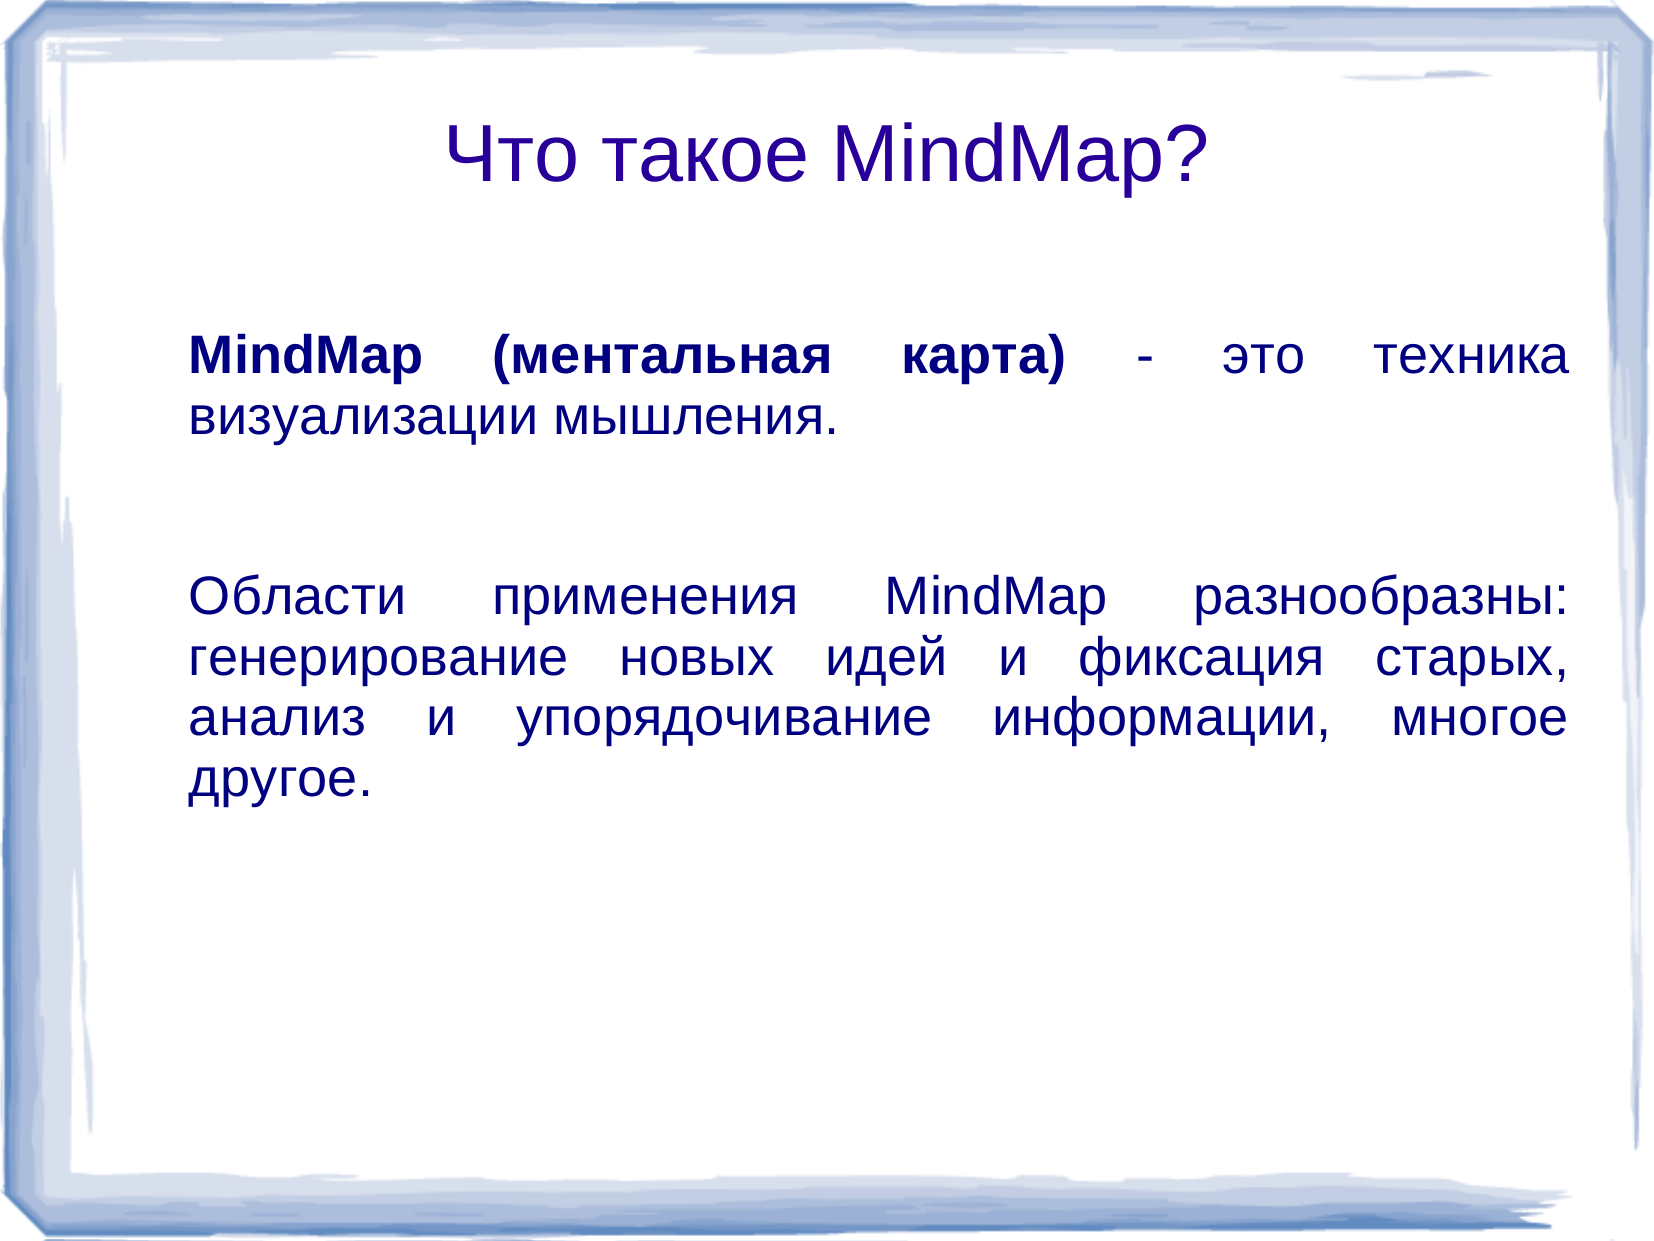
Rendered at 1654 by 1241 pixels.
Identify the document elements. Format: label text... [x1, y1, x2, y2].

picture [0, 0, 1654, 1241]
title Что такое MindMap? [82, 49, 1571, 257]
list MindMap (ментальная карта) - это техника визуализации мышления. Области применения MindMap разнообразны: генерирование новых идей и фиксация старых, анализ и упорядочивание информации, многое другое. [118, 324, 1571, 1045]
